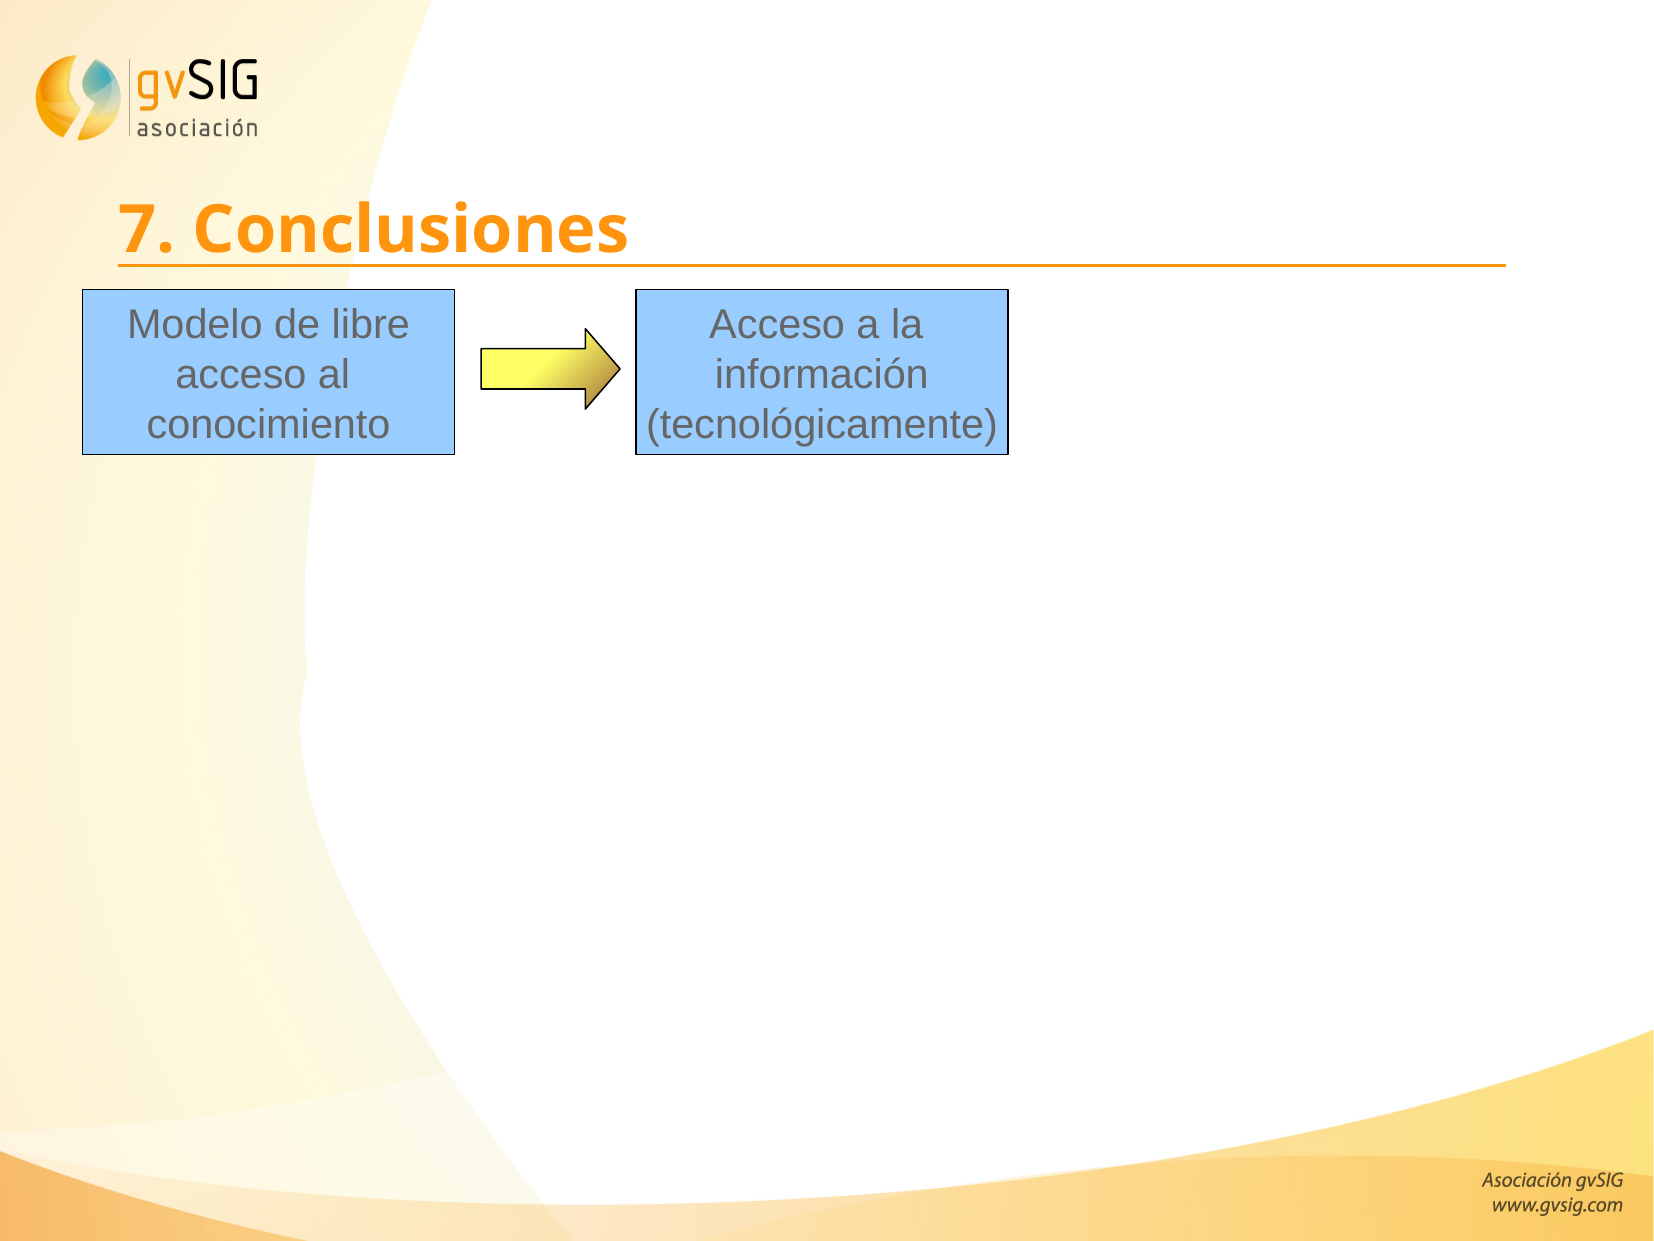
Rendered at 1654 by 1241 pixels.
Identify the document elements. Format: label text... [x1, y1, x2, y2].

picture [0, 0, 1654, 1241]
title 7. Conclusiones [118, 177, 1607, 276]
text_box Modelo de libre acceso al conocimiento [82, 289, 455, 455]
text_box [481, 328, 621, 410]
text_box Acceso a la información (tecnológicamente) [636, 289, 1009, 455]
